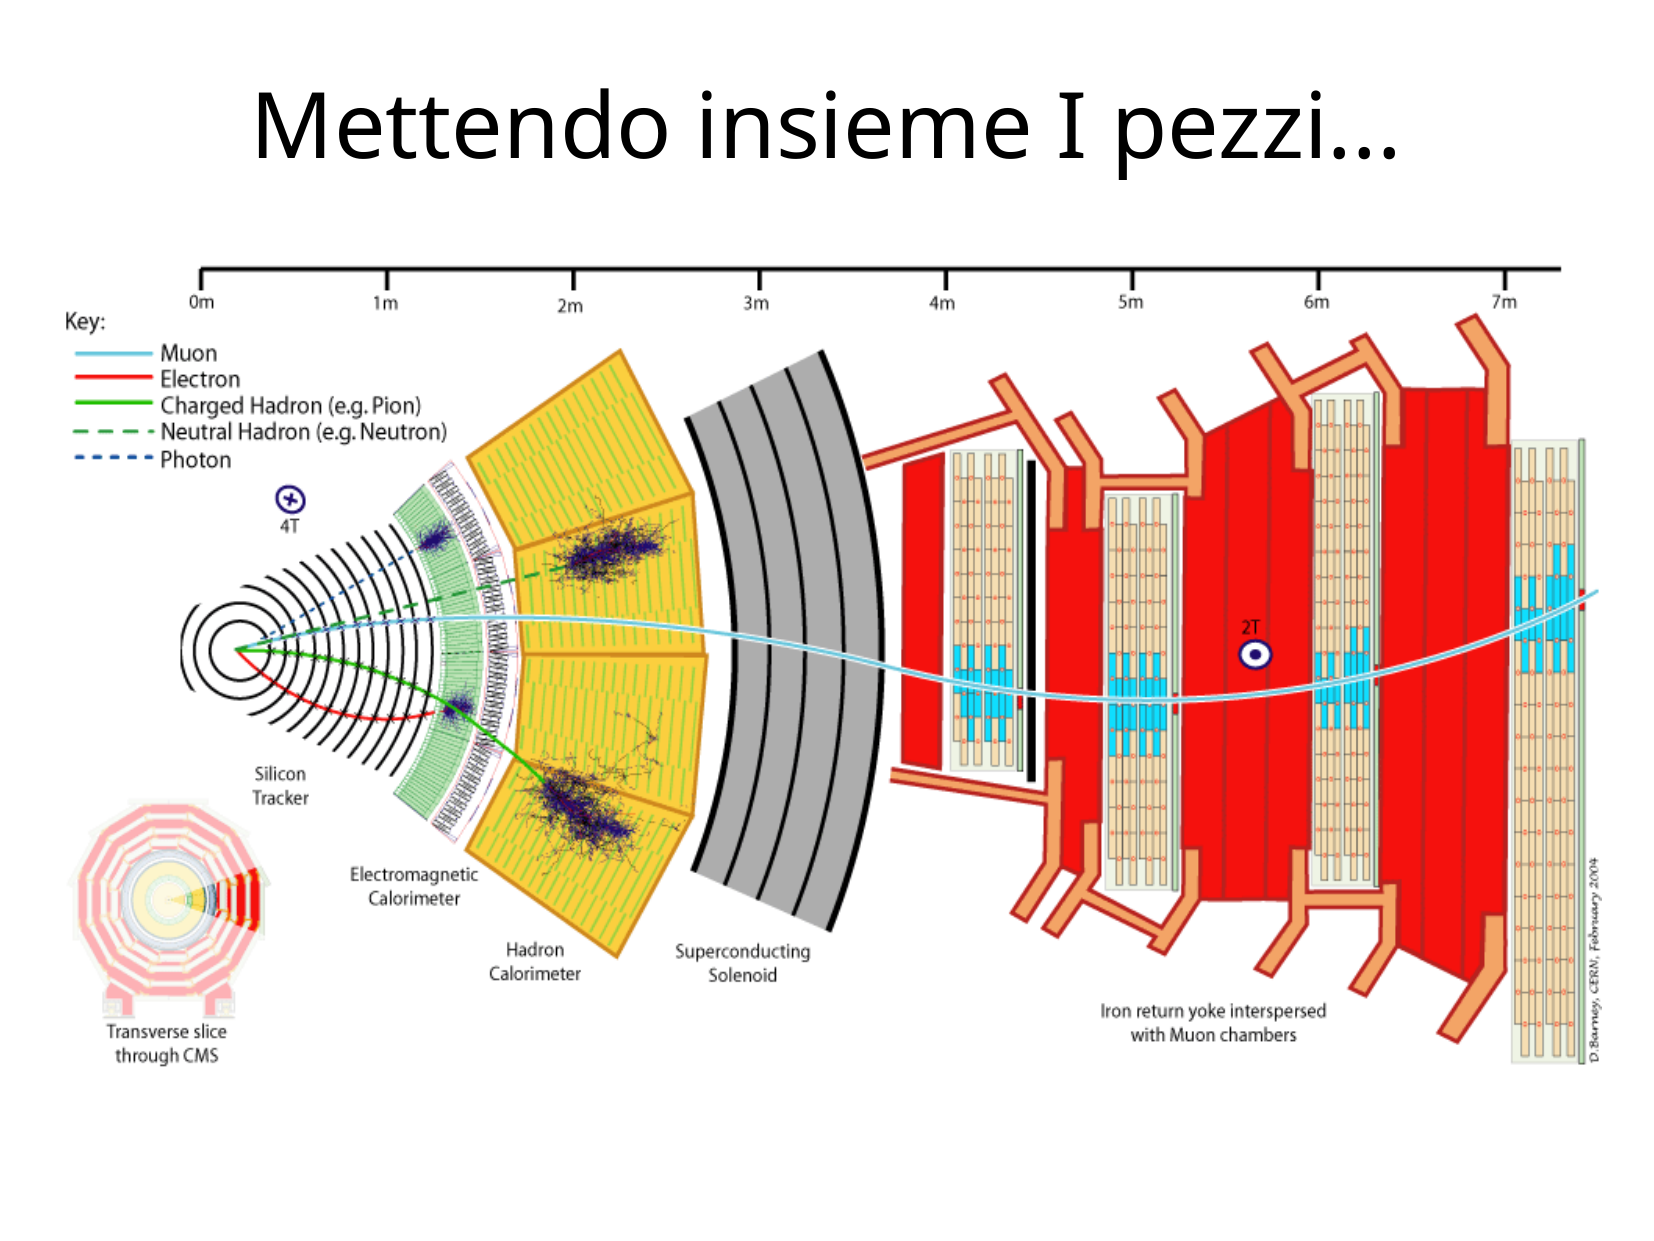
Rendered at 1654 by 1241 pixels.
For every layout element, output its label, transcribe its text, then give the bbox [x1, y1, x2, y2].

title Mettendo insieme I pezzi... [82, 19, 1571, 227]
picture [51, 251, 1602, 1088]
